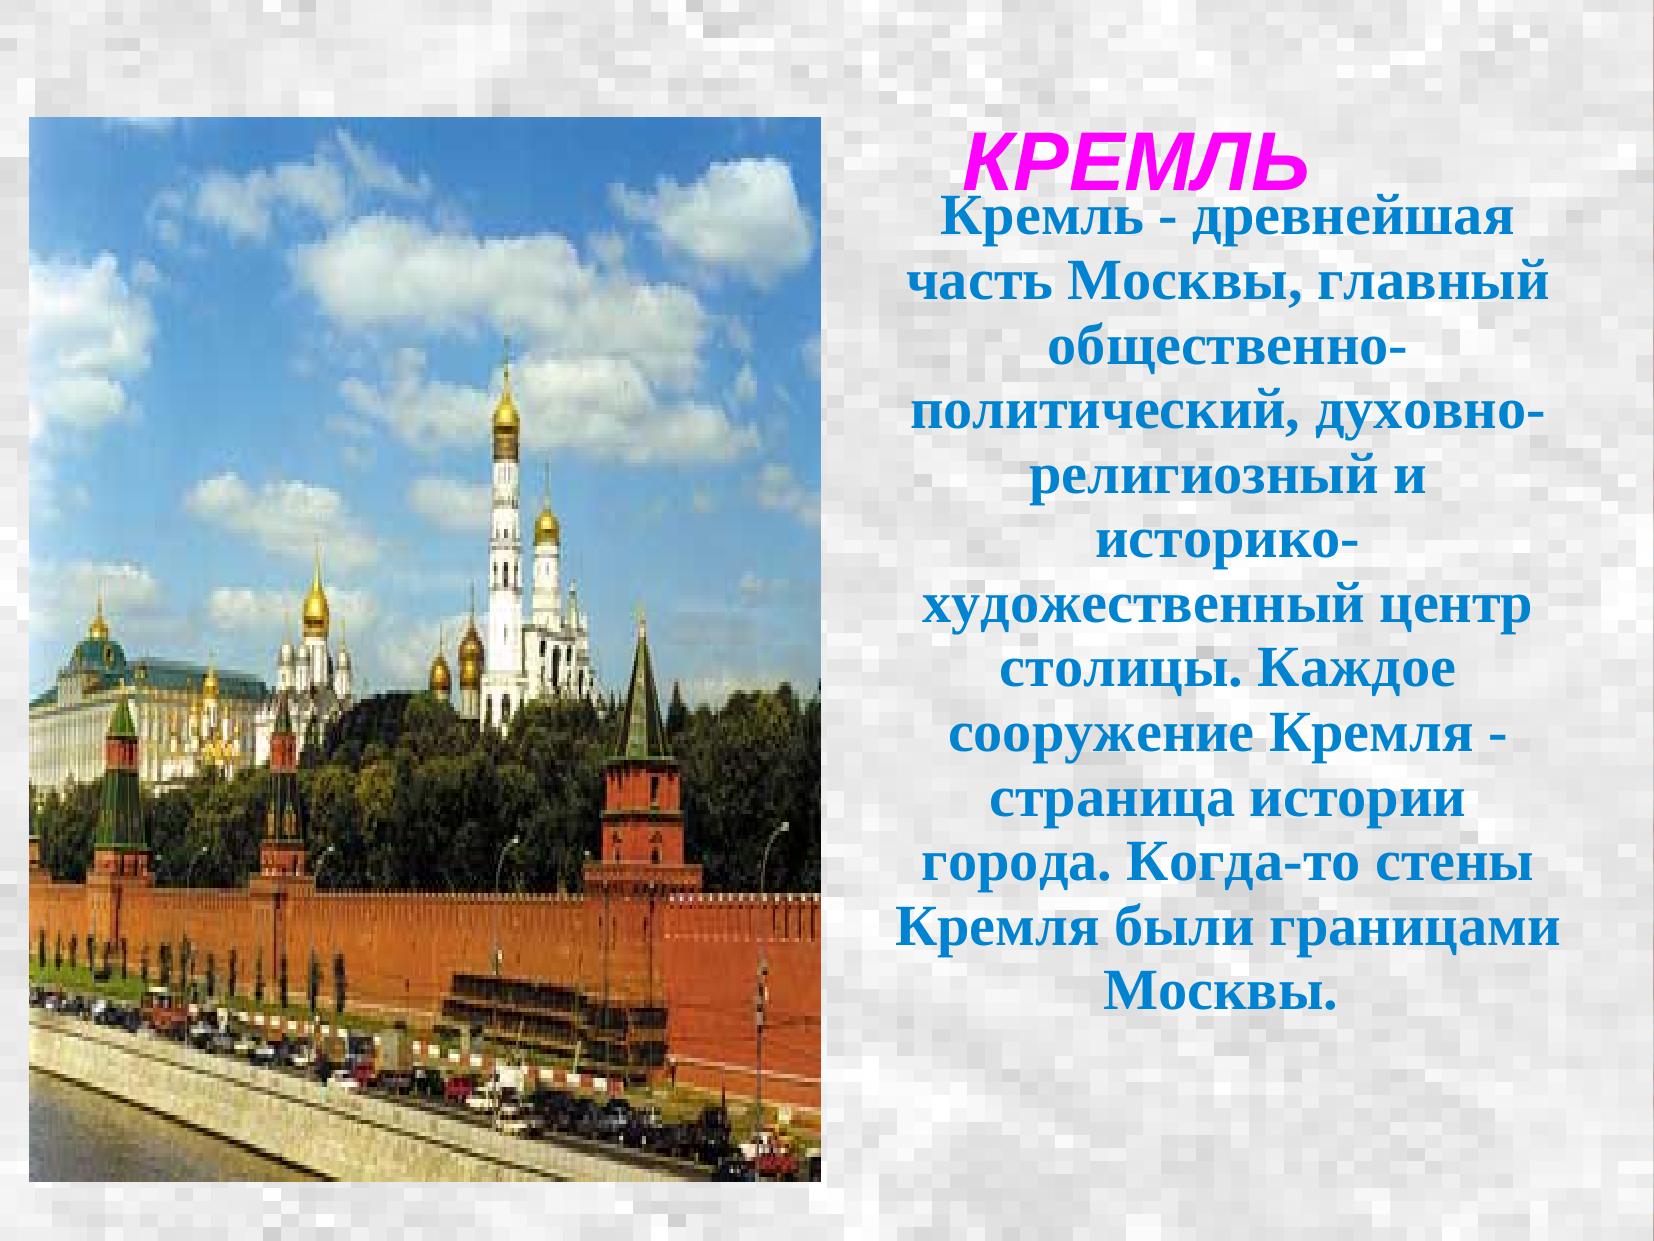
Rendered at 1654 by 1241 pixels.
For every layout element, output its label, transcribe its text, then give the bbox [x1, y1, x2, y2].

list Кремль - древнейшая часть Москвы, главный общественно-политический, духовно-религиозный и историко-художественный центр столицы. Каждое сооружение Кремля - страница истории города. Когда-то стены Кремля были границами Москвы. [891, 183, 1565, 1211]
picture [0, 0, 1654, 1241]
title КРЕМЛЬ [177, 58, 1590, 266]
